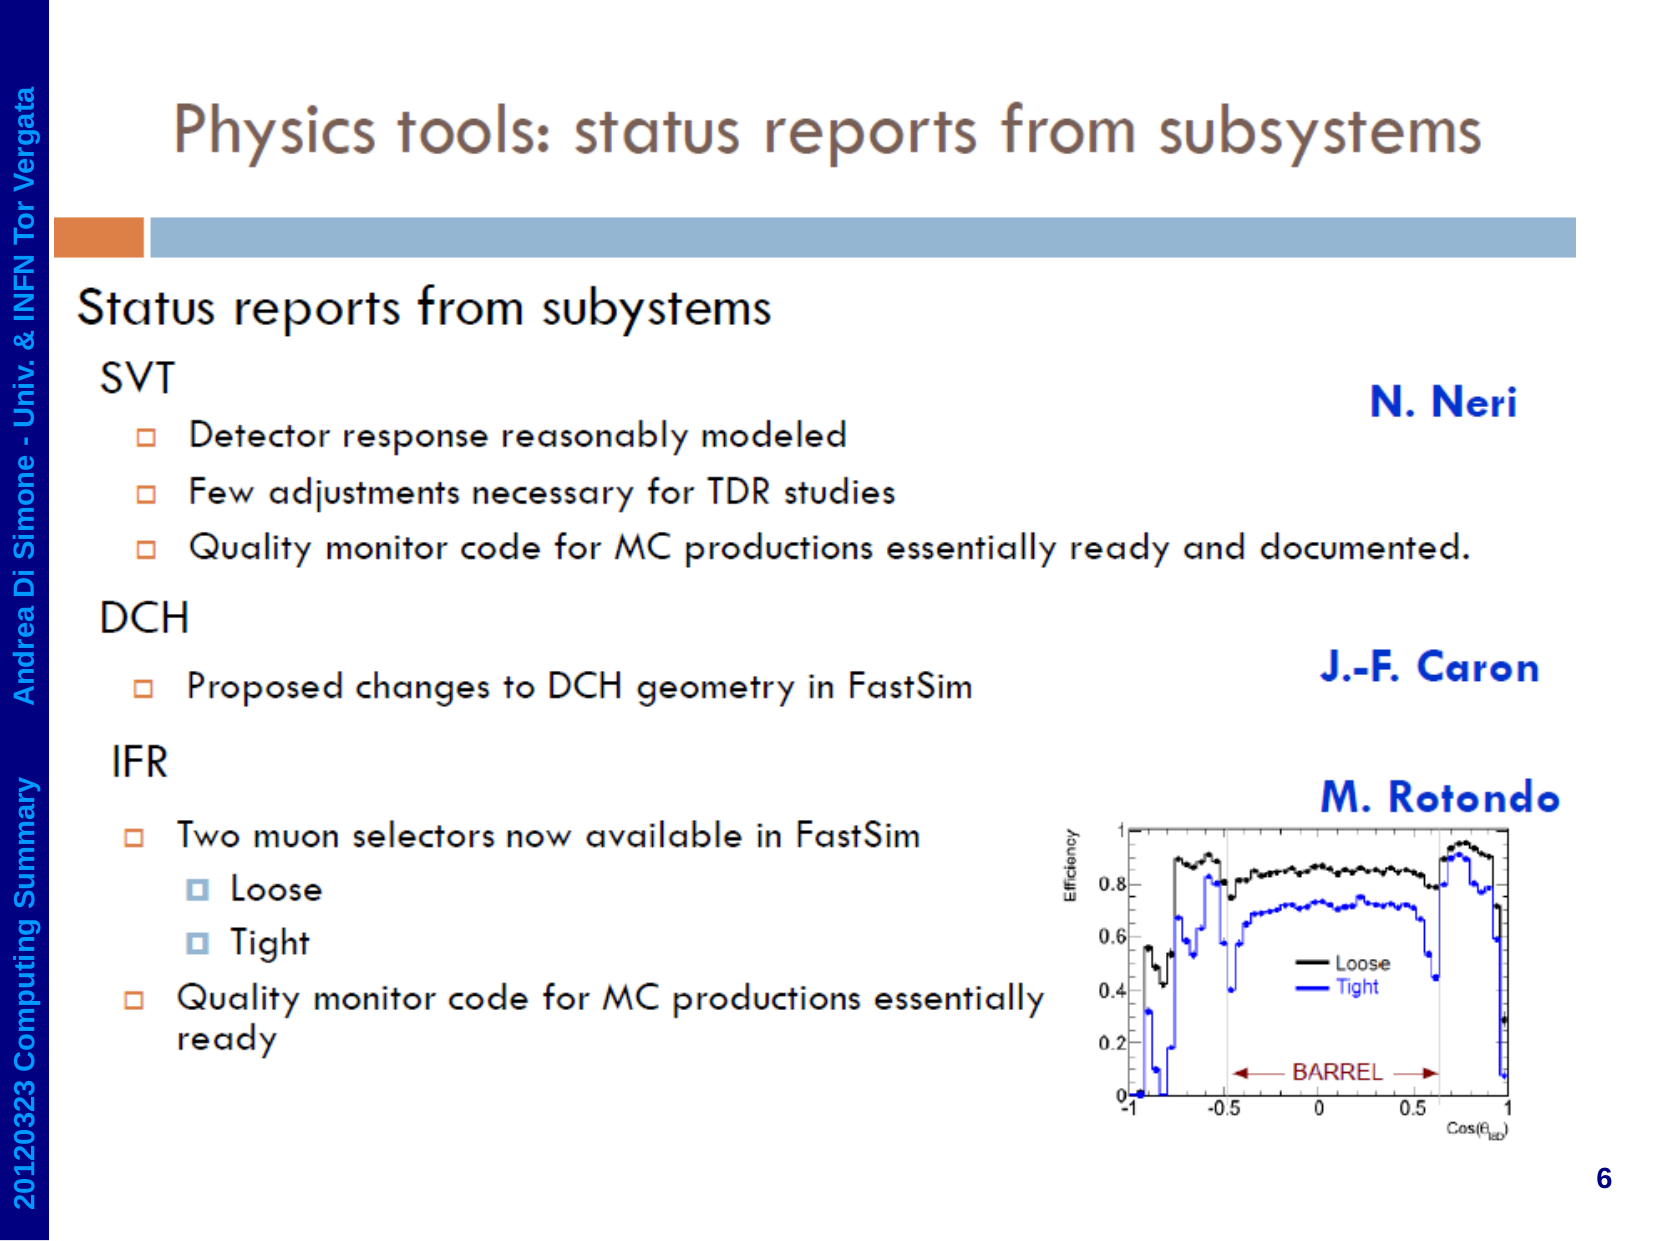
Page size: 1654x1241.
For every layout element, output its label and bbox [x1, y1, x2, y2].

picture [51, 5, 1576, 1149]
